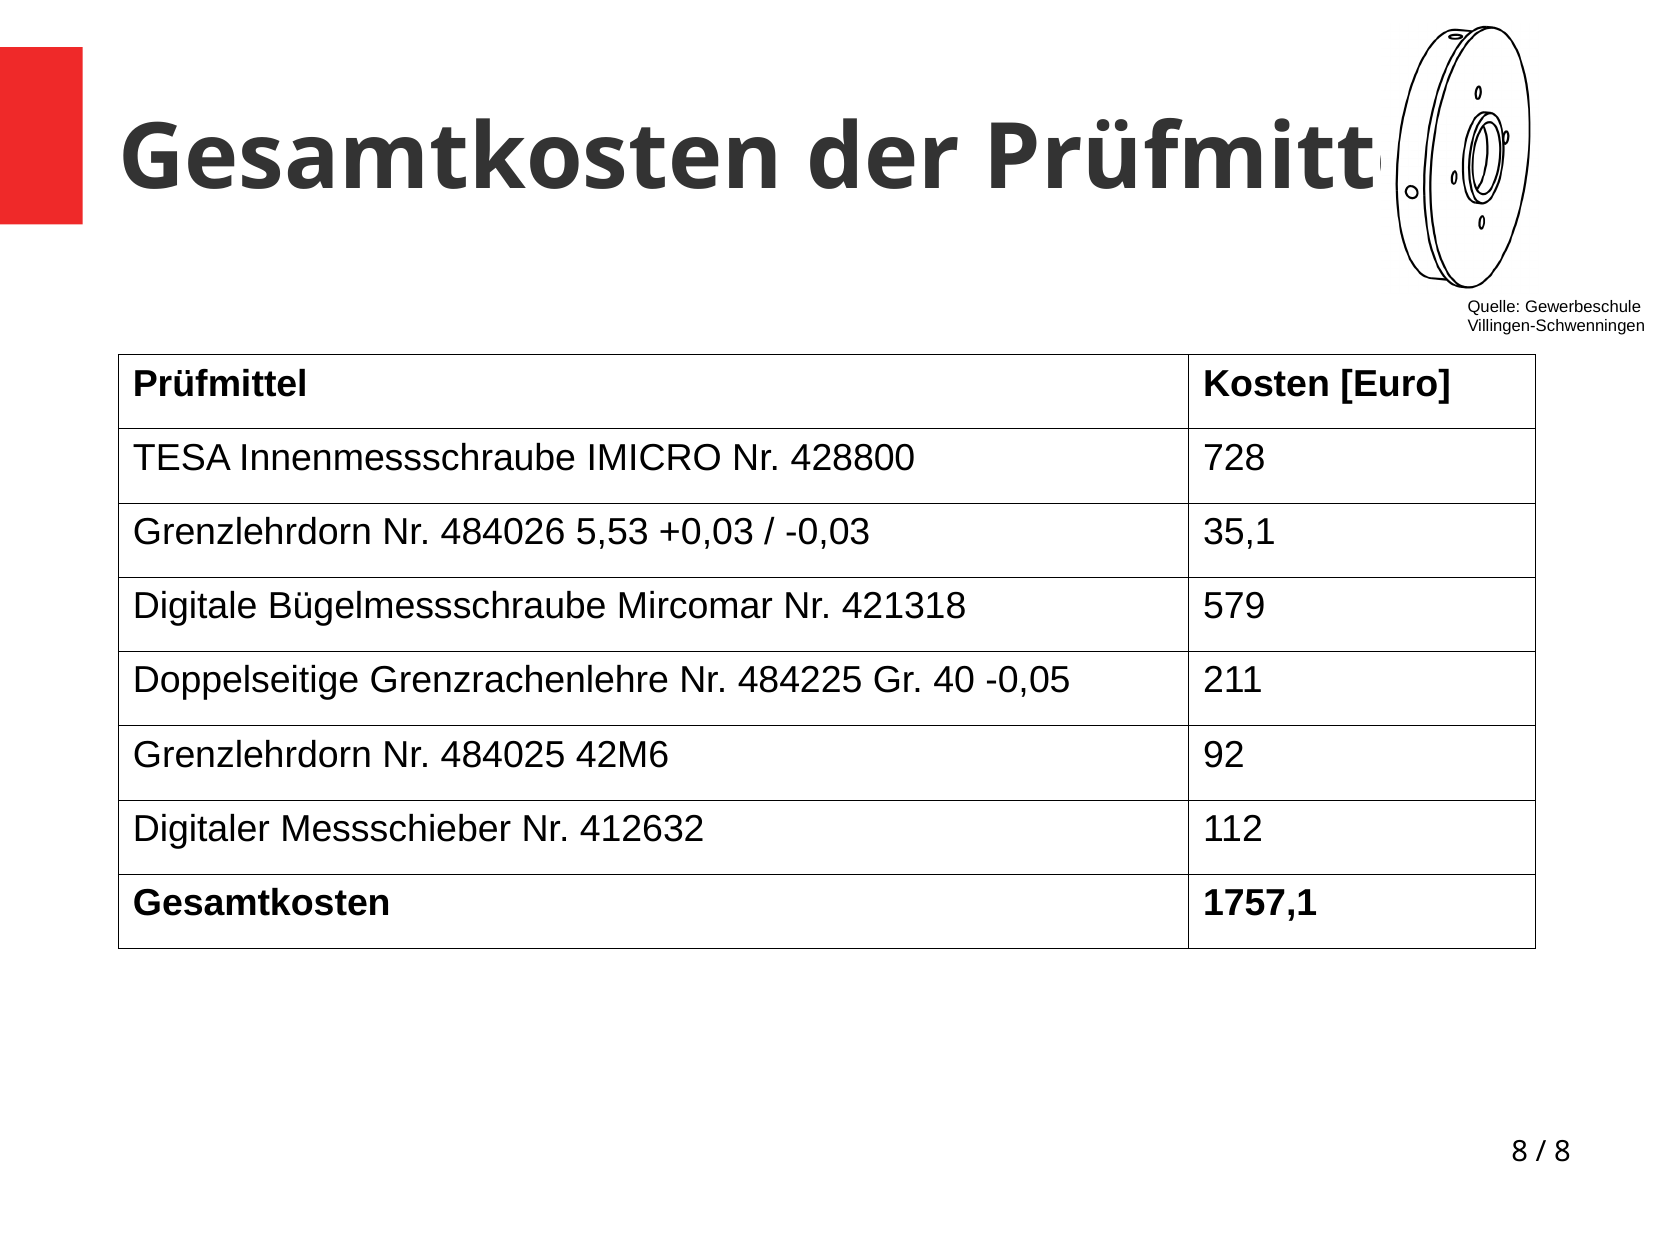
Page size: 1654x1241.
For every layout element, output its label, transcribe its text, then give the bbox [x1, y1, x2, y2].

table_cell Gesamtkosten [119, 875, 1188, 948]
table_cell Grenzlehrdorn Nr. 484025 42M6 [119, 726, 1188, 800]
table_header Kosten [Euro] [1189, 355, 1535, 428]
text_box Quelle: Gewerbeschule Villingen-Schwenningen [1452, 290, 1654, 343]
table_cell Doppelseitige Grenzrachenlehre Nr. 484225 Gr. 40 -0,05 [119, 652, 1188, 725]
table_cell 1757,1 [1189, 875, 1535, 948]
table_header Prüfmittel [119, 355, 1188, 428]
table_cell 35,1 [1189, 504, 1535, 577]
table_cell Digitaler Messschieber Nr. 412632 [119, 801, 1188, 874]
table_cell Digitale Bügelmessschraube Mircomar Nr. 421318 [119, 578, 1188, 651]
table_cell Grenzlehrdorn Nr. 484026 5,53 +0,03 / -0,03 [119, 504, 1188, 577]
table_cell 728 [1189, 429, 1535, 503]
table_cell 211 [1189, 652, 1535, 725]
table_cell 92 [1189, 726, 1535, 800]
picture [1381, 23, 1539, 294]
title Gesamtkosten der Prüfmittel [118, 0, 1571, 314]
table_cell 112 [1189, 801, 1535, 874]
table_cell 579 [1189, 578, 1535, 651]
table_cell TESA Innenmessschraube IMICRO Nr. 428800 [119, 429, 1188, 503]
